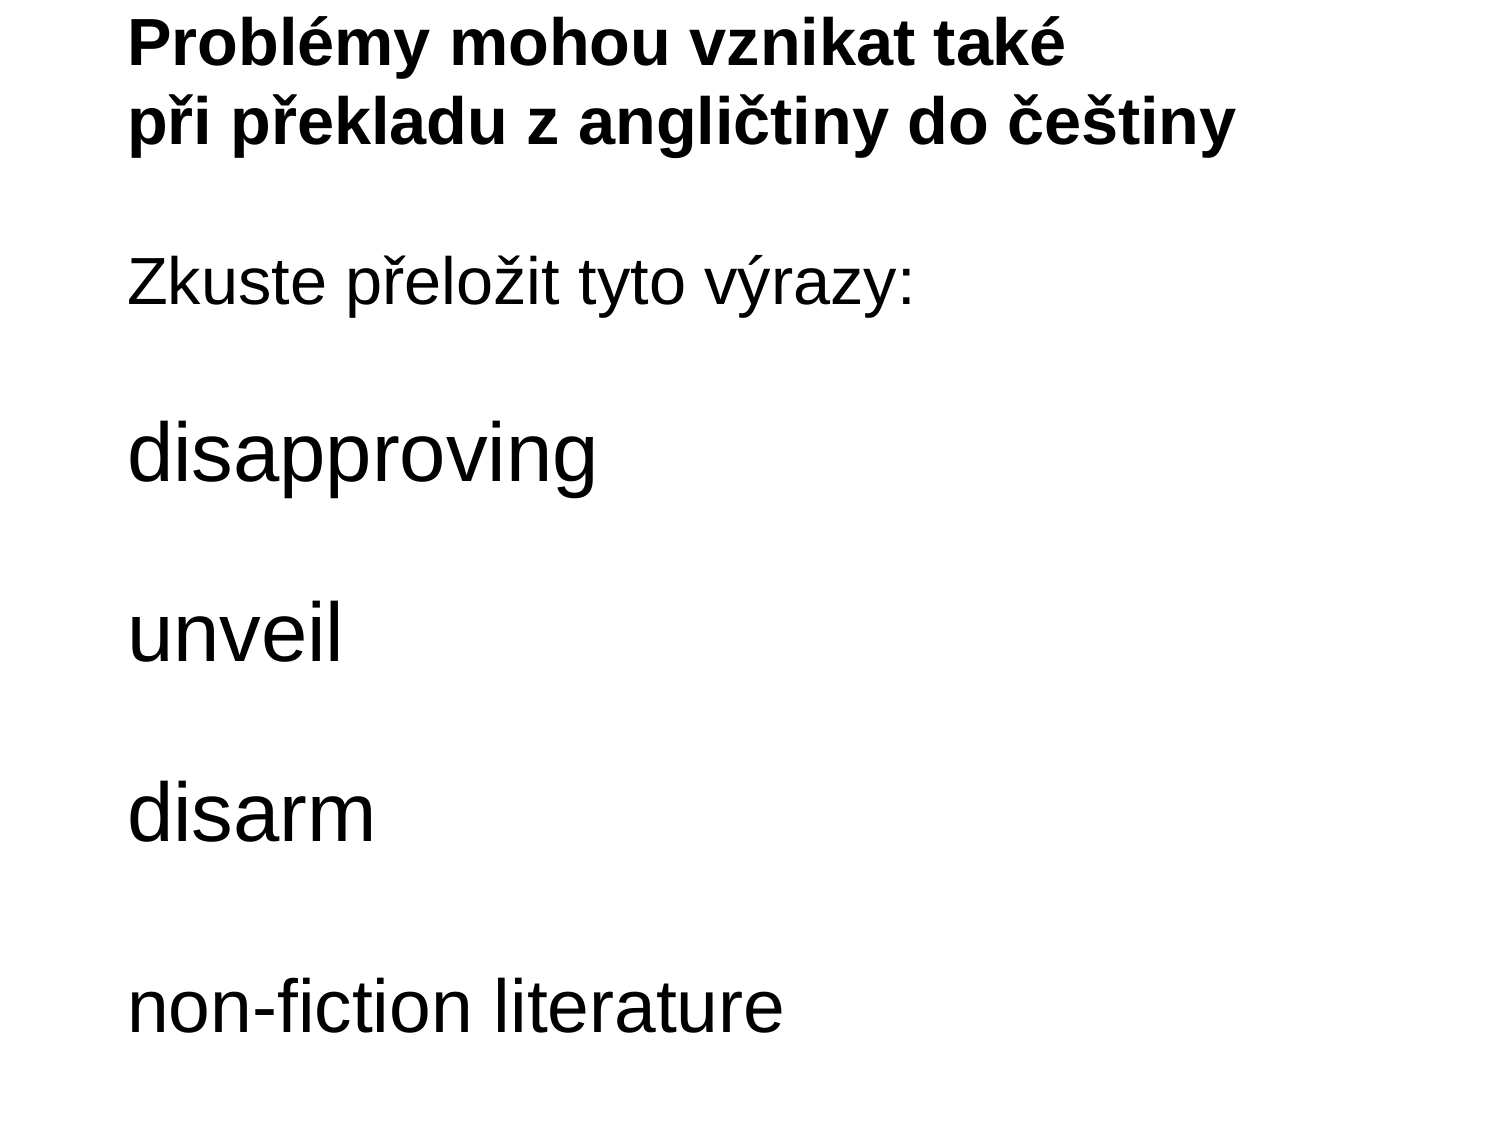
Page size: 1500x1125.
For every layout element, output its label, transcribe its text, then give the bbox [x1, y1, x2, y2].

text_box Problémy mohou vznikat také při překladu z angličtiny do češtiny Zkuste přeložit tyto výrazy: disapproving unveil disarm non-fiction literature [112, 0, 1312, 1056]
